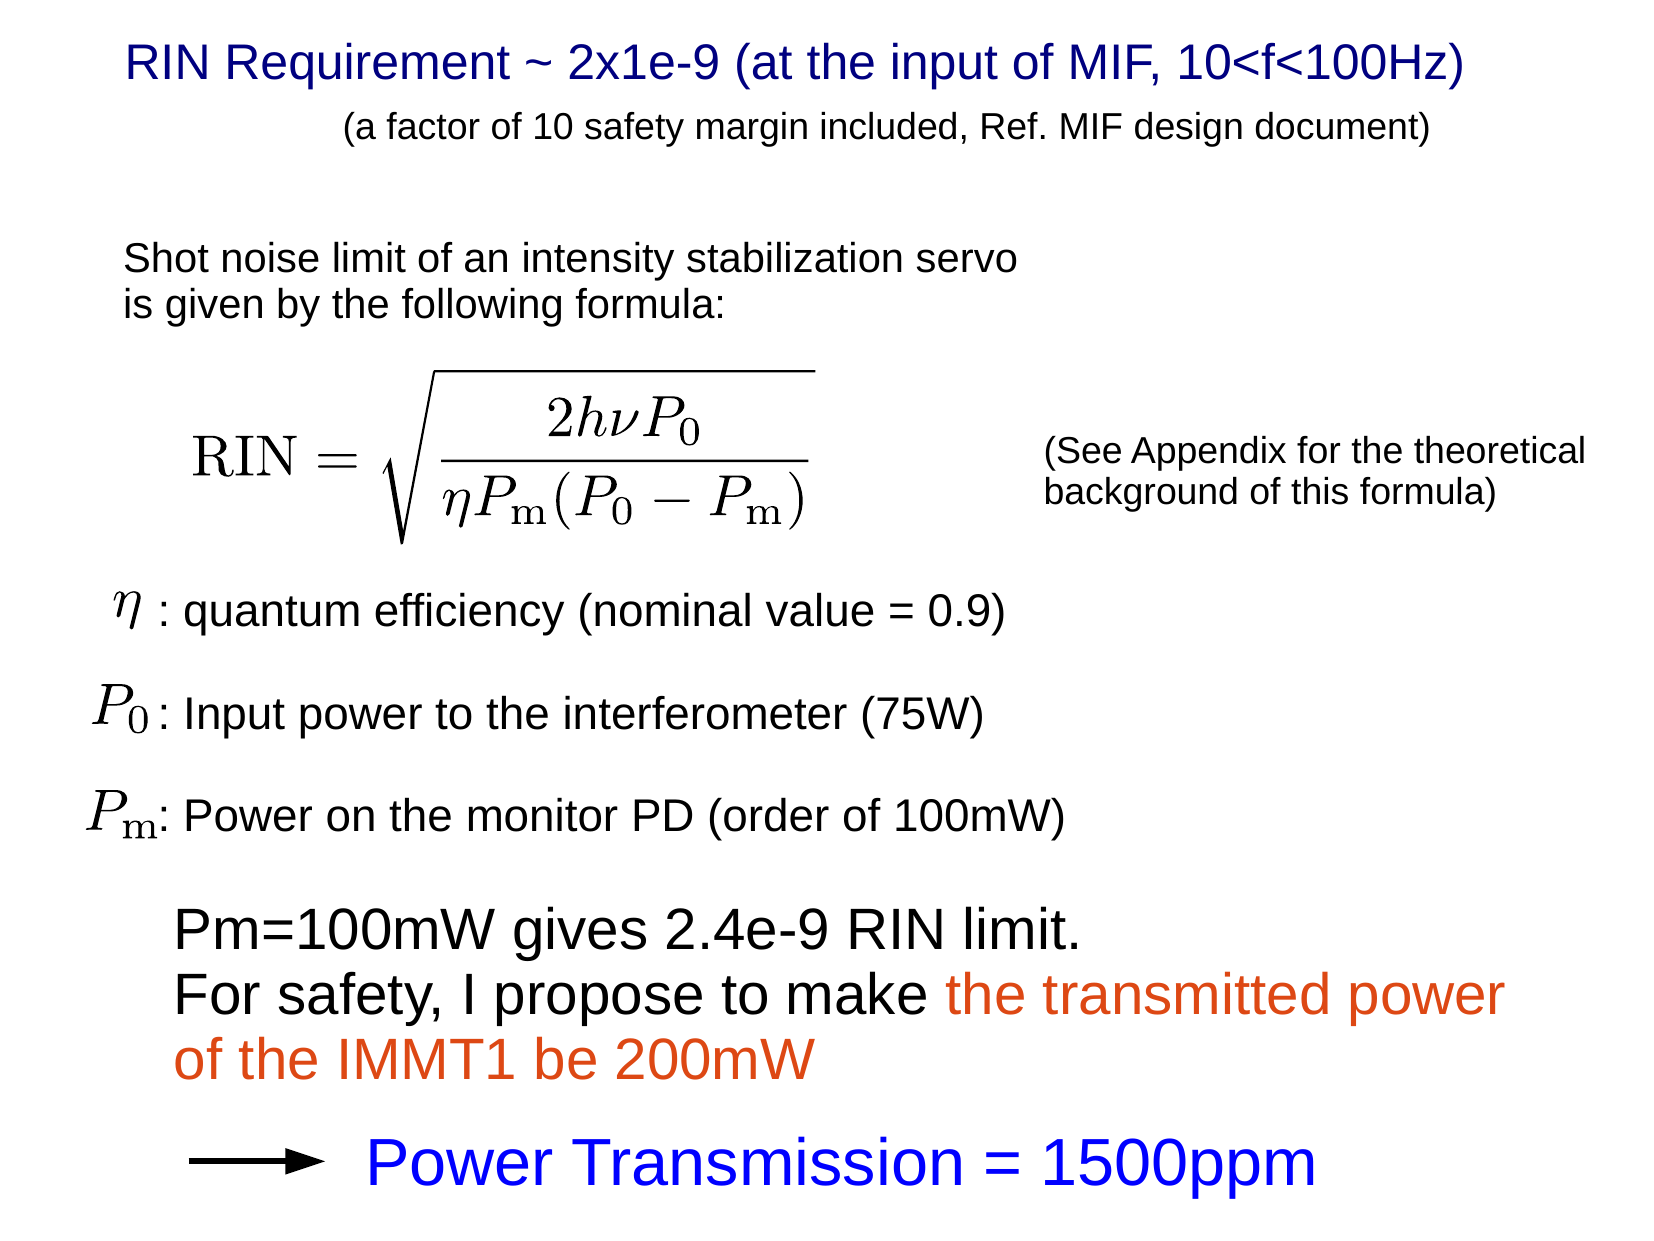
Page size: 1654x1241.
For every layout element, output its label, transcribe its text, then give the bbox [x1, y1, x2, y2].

picture [83, 790, 159, 839]
text_box Power Transmission = 1500ppm [350, 1117, 1337, 1208]
text_box (a factor of 10 safety margin included, Ref. MIF design document) [327, 97, 1447, 155]
text_box RIN Requirement ~ 2x1e-9 (at the input of MIF, 10<f<100Hz) [109, 26, 1482, 98]
text_box Shot noise limit of an intensity stabilization servo is given by the following formula: [108, 227, 1046, 337]
picture [111, 591, 143, 630]
picture [191, 370, 816, 545]
picture [89, 684, 150, 734]
text_box : quantum efficiency (nominal value = 0.9) : Input power to the interferometer (75W) : Power on the monitor PD (order of 100mW) [142, 577, 1082, 839]
text_box (See Appendix for the theoretical background of this formula) [1028, 421, 1602, 521]
text_box Pm=100mW gives 2.4e-9 RIN limit. For safety, I propose to make the transmitted power of the IMMT1 be 200mW [159, 889, 1539, 1101]
